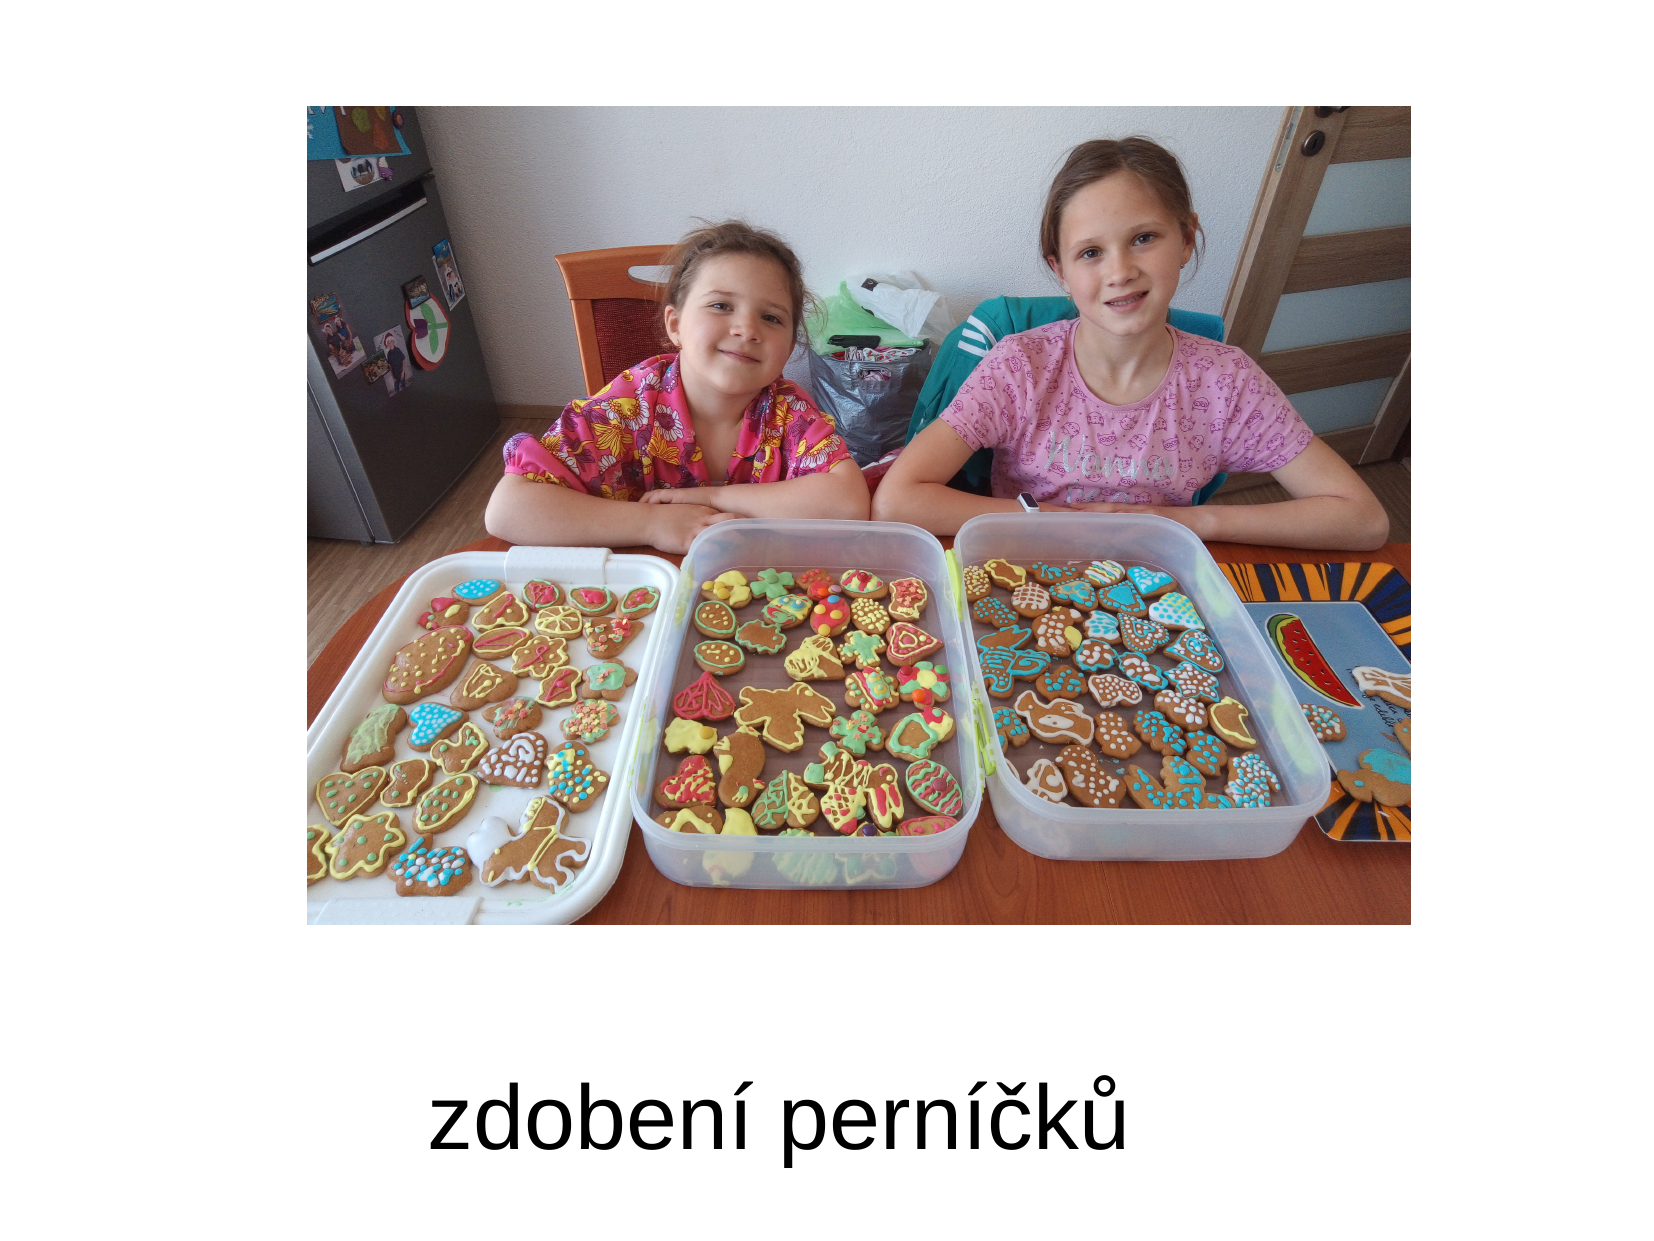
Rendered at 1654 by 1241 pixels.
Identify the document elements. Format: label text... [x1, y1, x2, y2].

picture [307, 106, 1411, 925]
title zdobení perníčků [35, 1009, 1524, 1217]
